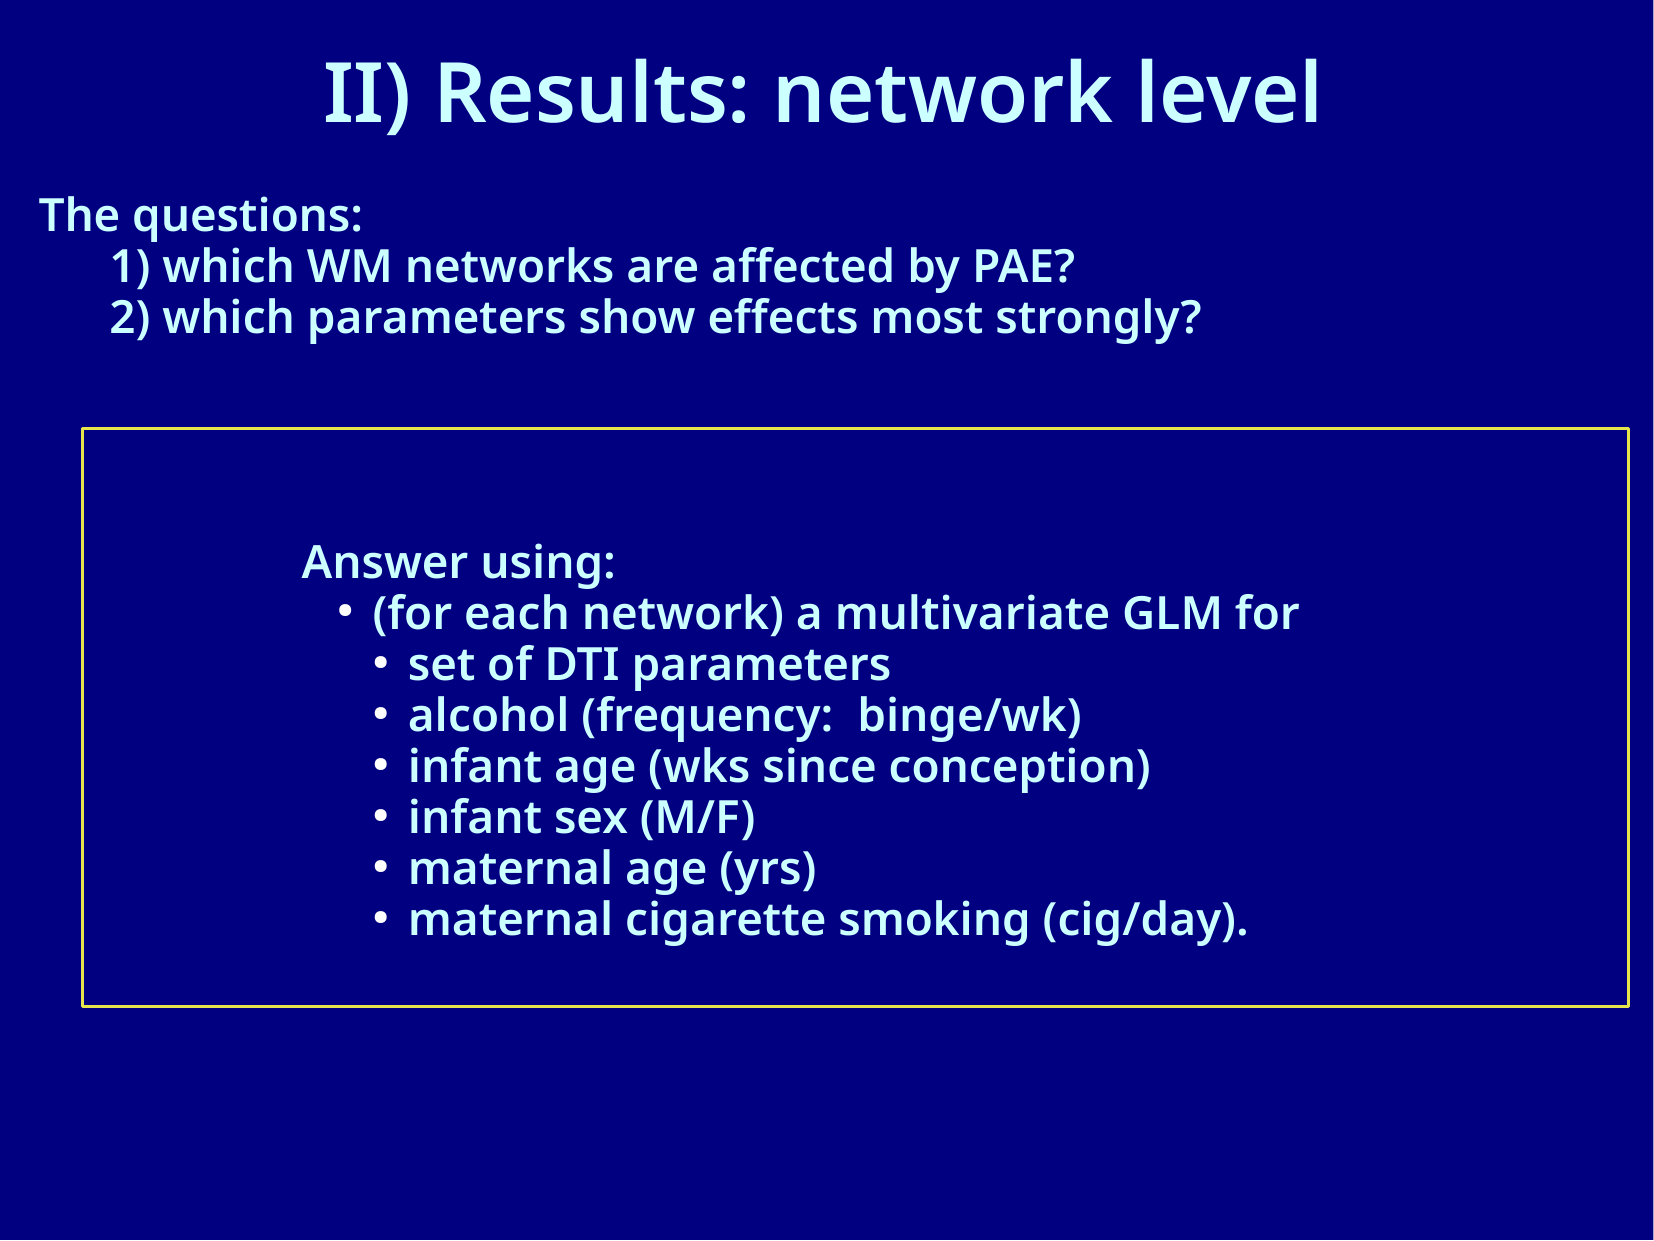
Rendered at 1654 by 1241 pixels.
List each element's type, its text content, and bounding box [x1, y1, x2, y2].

title II) Results: network level [0, 23, 1654, 160]
text_box The questions: 1) which WM networks are affected by PAE? 2) which parameters show effects most strongly? [23, 179, 1654, 298]
text_box Answer using: (for each network) a multivariate GLM for set of DTI parameters alcohol (frequency: binge/wk) infant age (wks since conception) infant sex (M/F) maternal age (yrs) maternal cigarette smoking (cig/day). [286, 526, 1559, 933]
